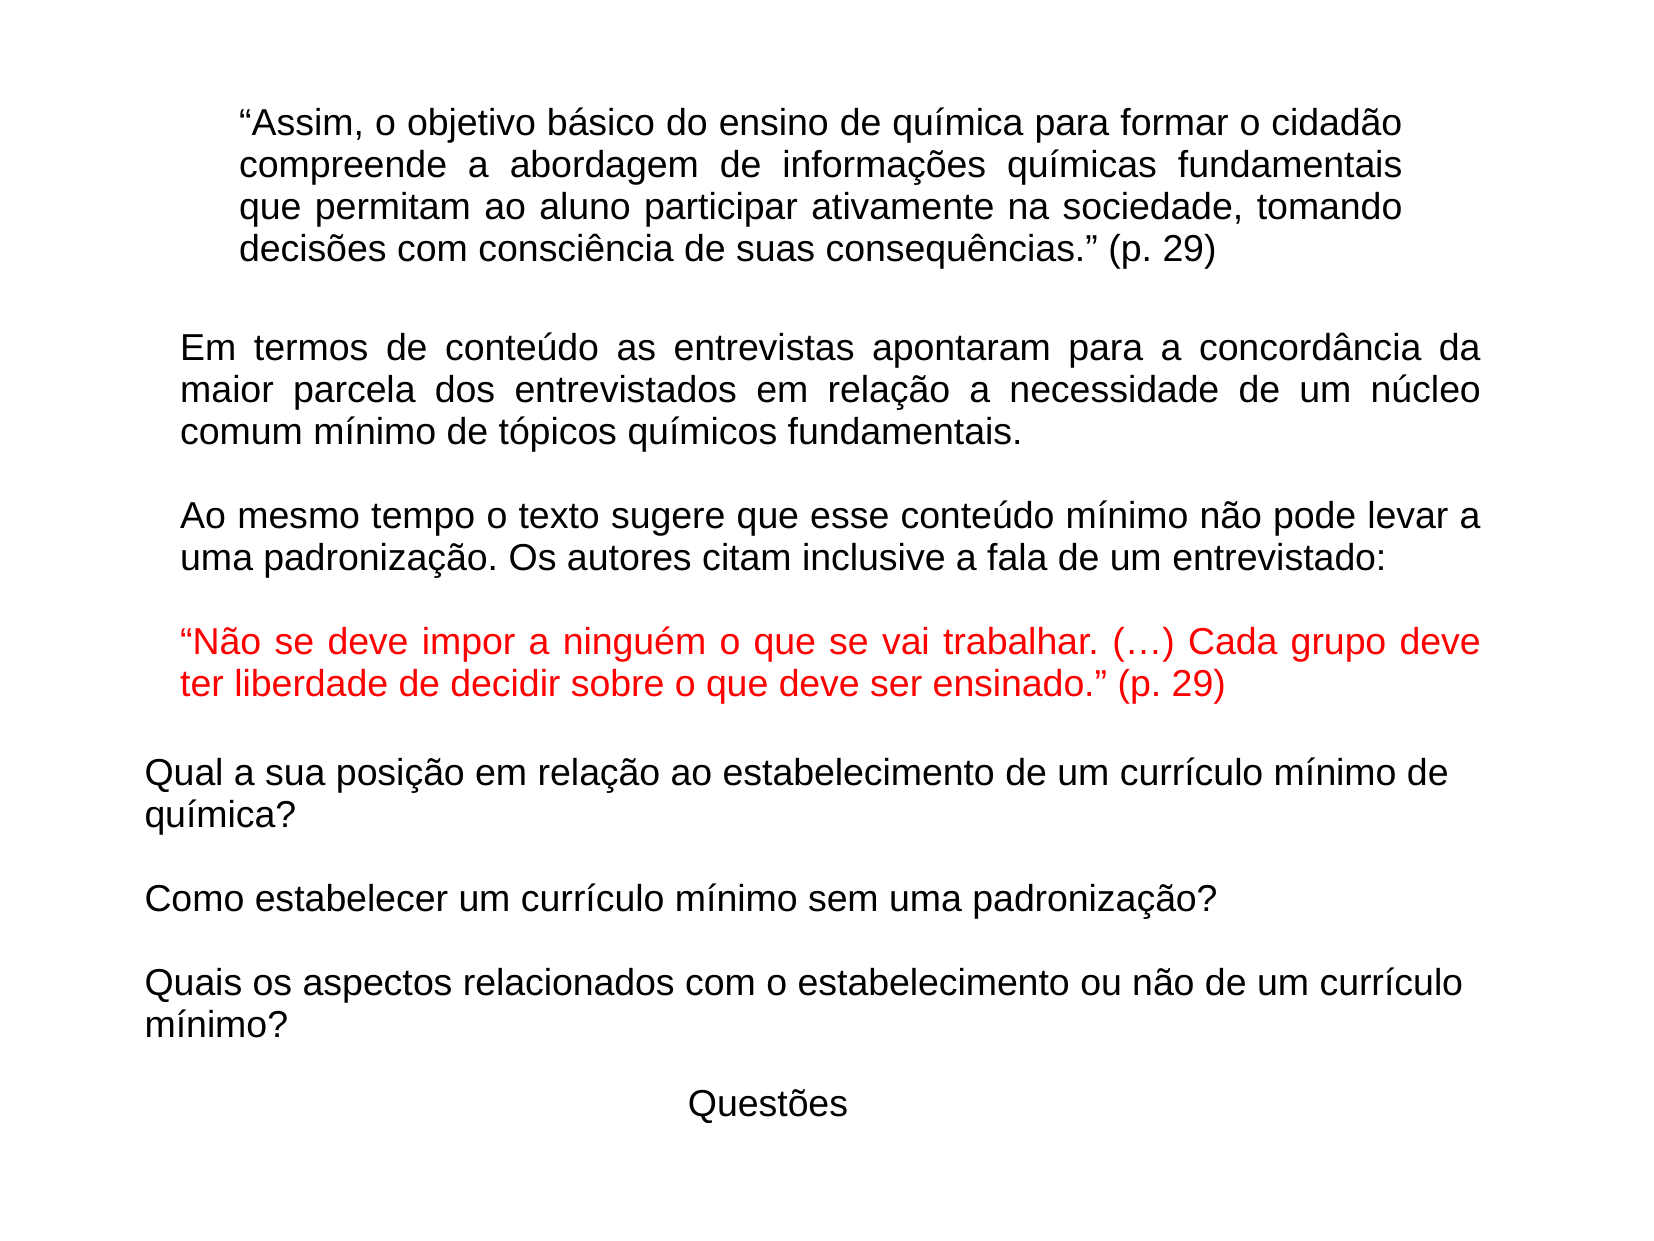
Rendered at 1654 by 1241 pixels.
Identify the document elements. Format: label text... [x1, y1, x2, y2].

text_box Qual a sua posição em relação ao estabelecimento de um currículo mínimo de química? Como estabelecer um currículo mínimo sem uma padronização? Quais os aspectos relacionados com o estabelecimento ou não de um currículo mínimo? [129, 744, 1536, 1053]
text_box “Assim, o objetivo básico do ensino de química para formar o cidadão compreende a abordagem de informações químicas fundamentais que permitam ao aluno participar ativamente na sociedade, tomando decisões com consciência de suas consequências.” (p. 29) [224, 94, 1418, 283]
text_box Em termos de conteúdo as entrevistas apontaram para a concordância da maior parcela dos entrevistados em relação a necessidade de um núcleo comum mínimo de tópicos químicos fundamentais. Ao mesmo tempo o texto sugere que esse conteúdo mínimo não pode levar a uma padronização. Os autores citam inclusive a fala de um entrevistado: “Não se deve impor a ninguém o que se vai trabalhar. (…) Cada grupo deve ter liberdade de decidir sobre o que deve ser ensinado.” (p. 29) [165, 318, 1501, 712]
text_box Questões [673, 1074, 874, 1134]
